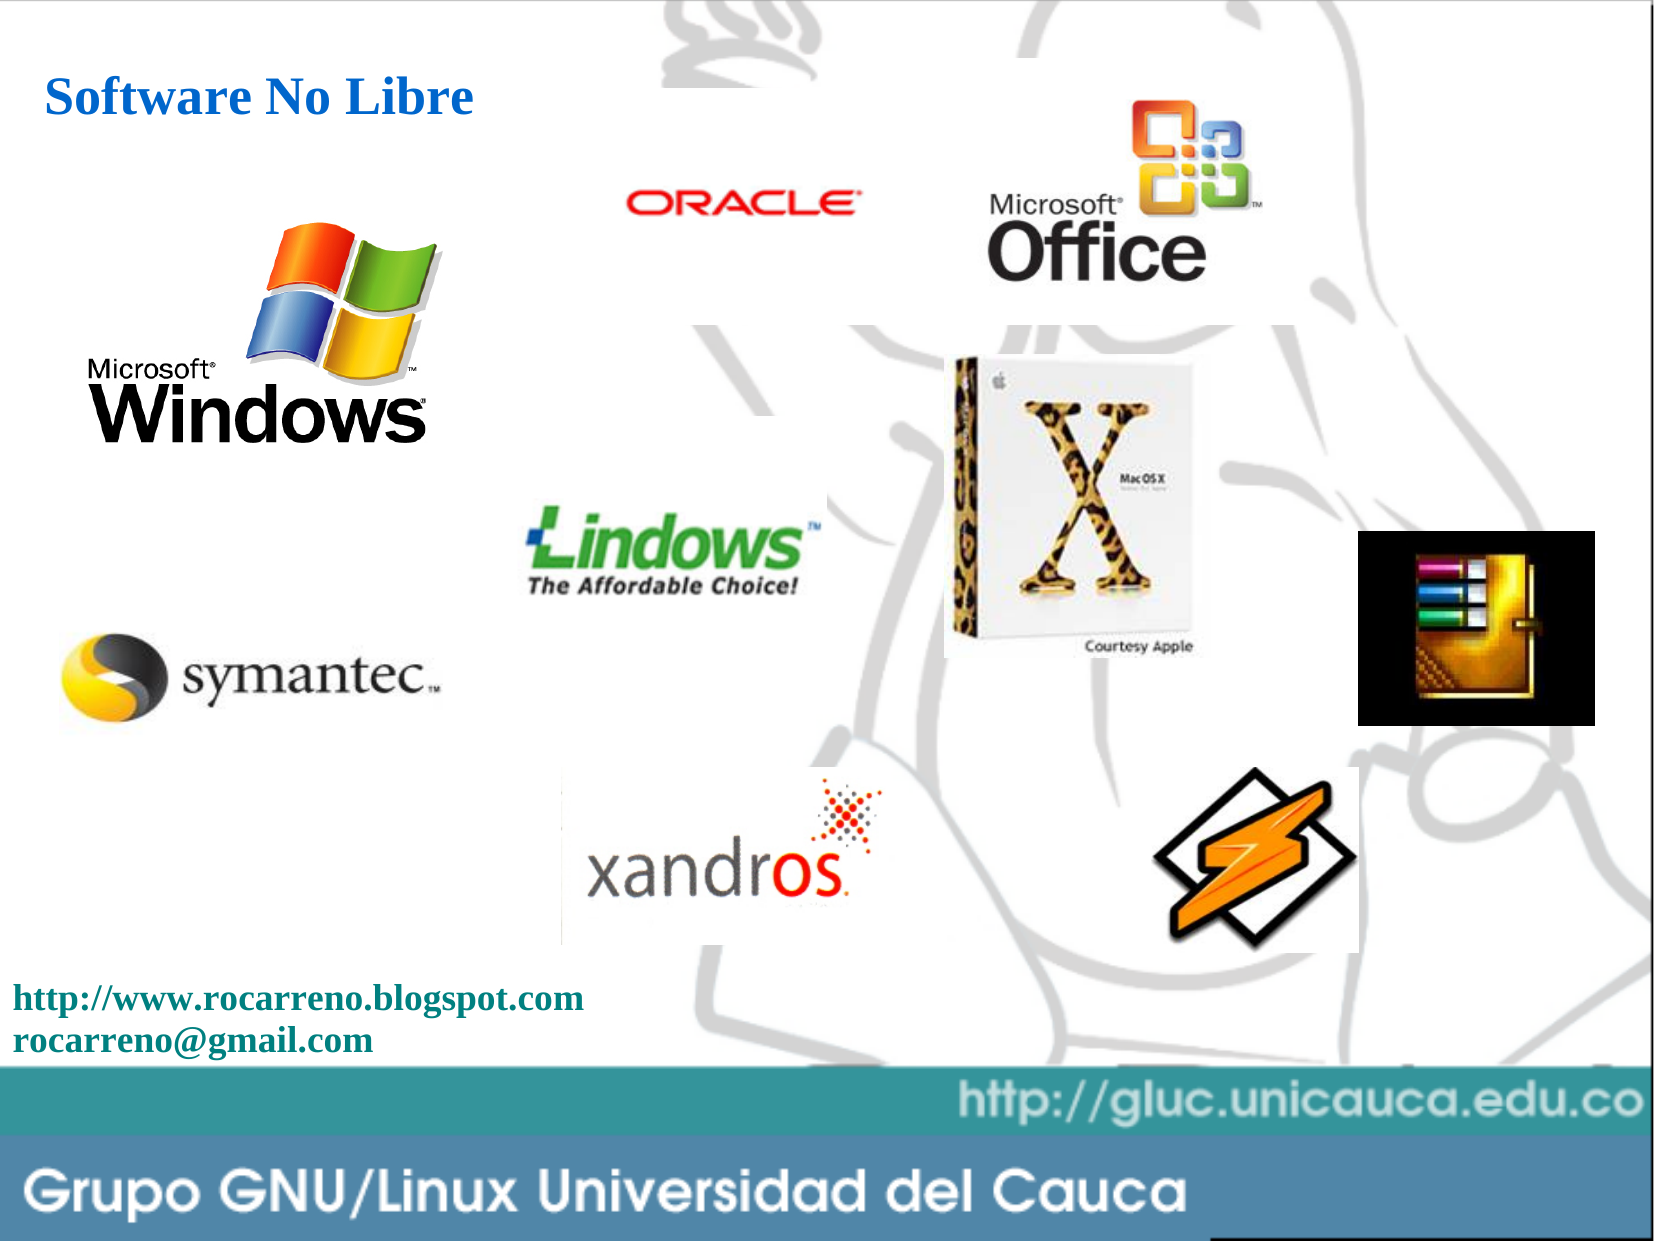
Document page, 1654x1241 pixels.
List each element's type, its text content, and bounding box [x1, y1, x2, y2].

picture [0, 0, 1654, 1241]
text_box http://www.rocarreno.blogspot.com rocarreno@gmail.com [0, 969, 1652, 1118]
picture [601, 88, 886, 325]
picture [88, 206, 443, 443]
picture [561, 767, 886, 945]
picture [944, 354, 1211, 658]
picture [503, 416, 827, 709]
text_box Software No Libre [29, 59, 1625, 969]
text_box Software No Libre [29, 1118, 1625, 1234]
picture [1358, 531, 1595, 726]
picture [59, 531, 443, 827]
picture [1151, 767, 1359, 953]
